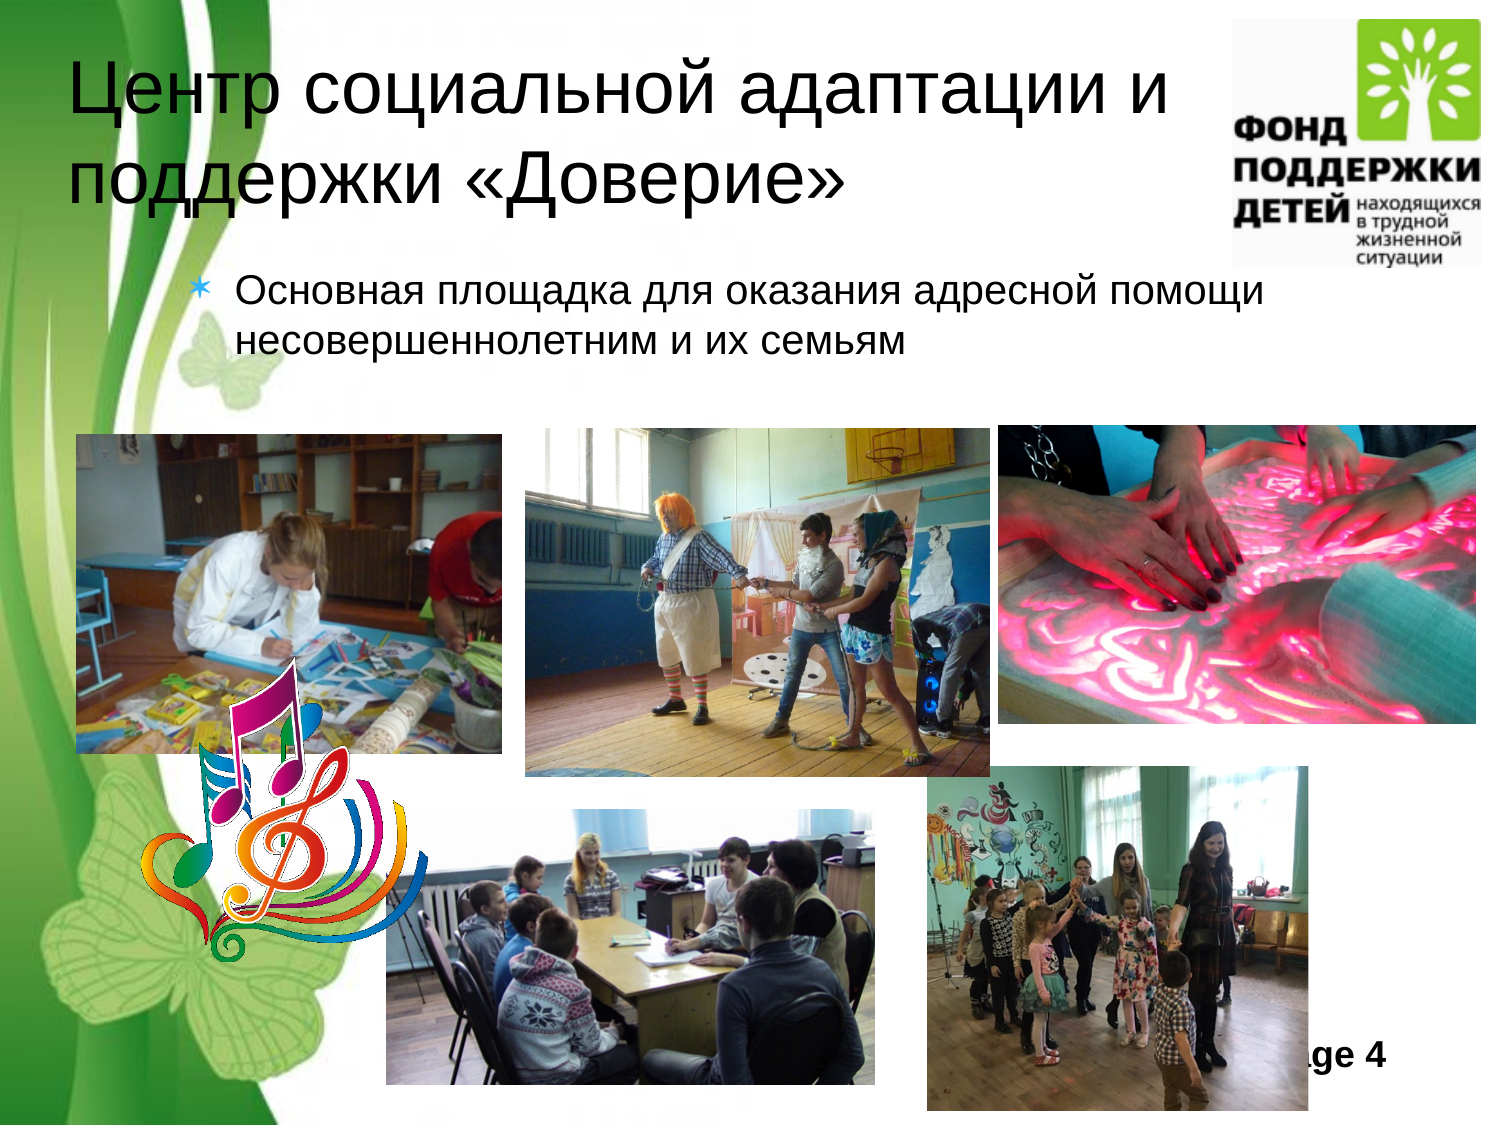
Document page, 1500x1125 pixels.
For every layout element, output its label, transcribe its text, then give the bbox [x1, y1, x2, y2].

list Основная площадка для оказания адресной помощи несовершеннолетним и их семьям [174, 255, 1411, 433]
title Центр социальной адаптации и поддержки «Доверие» [17, 30, 1232, 256]
picture [0, 0, 1500, 1125]
